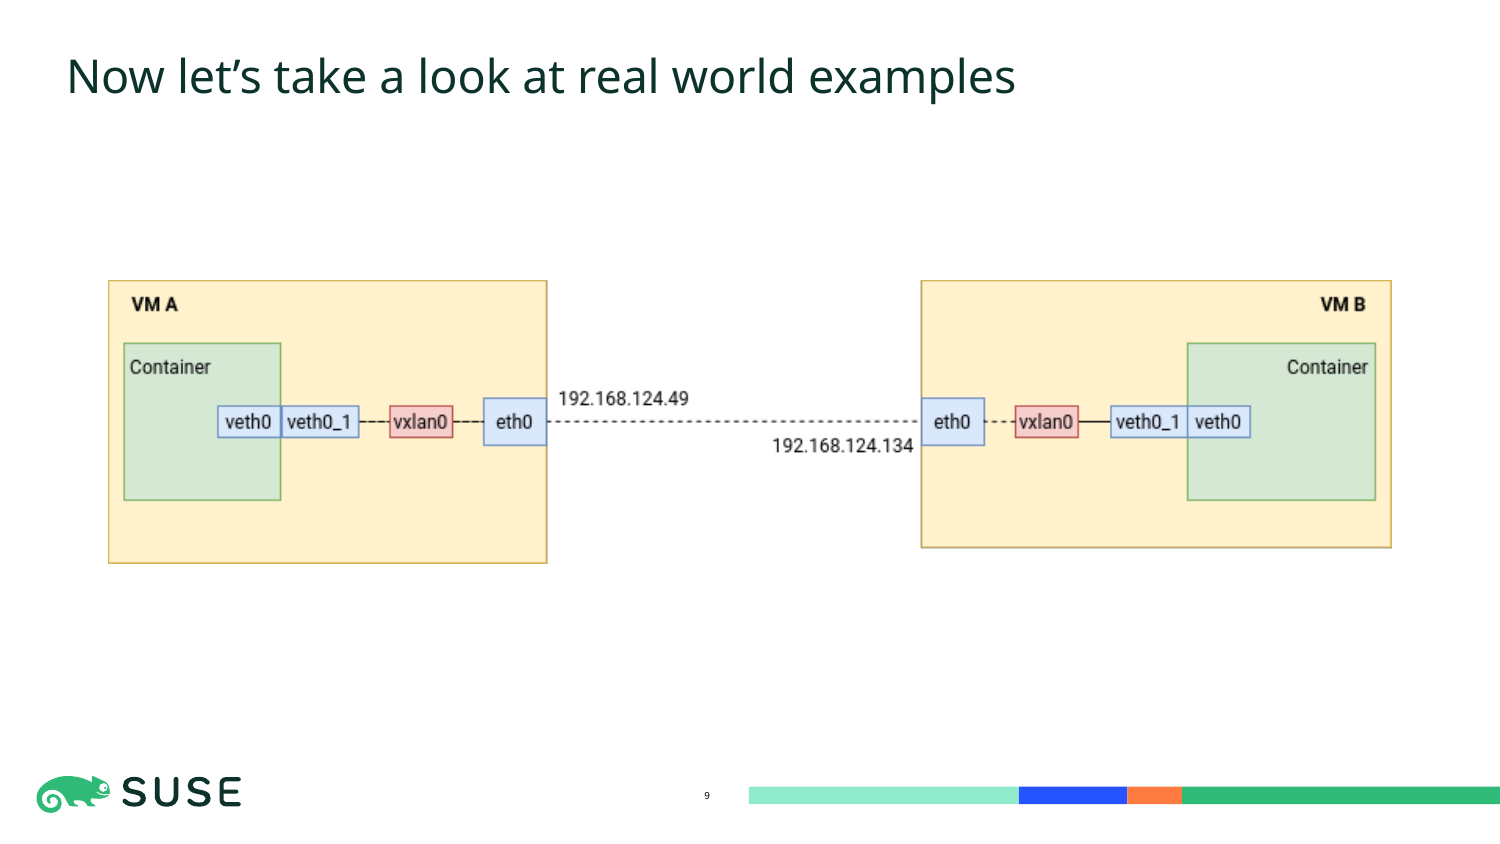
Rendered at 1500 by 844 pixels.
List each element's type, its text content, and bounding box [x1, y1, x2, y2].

slide_number <number> [634, 773, 725, 818]
picture [108, 280, 1392, 564]
title Now let’s take a look at real world examples [51, 28, 1449, 123]
